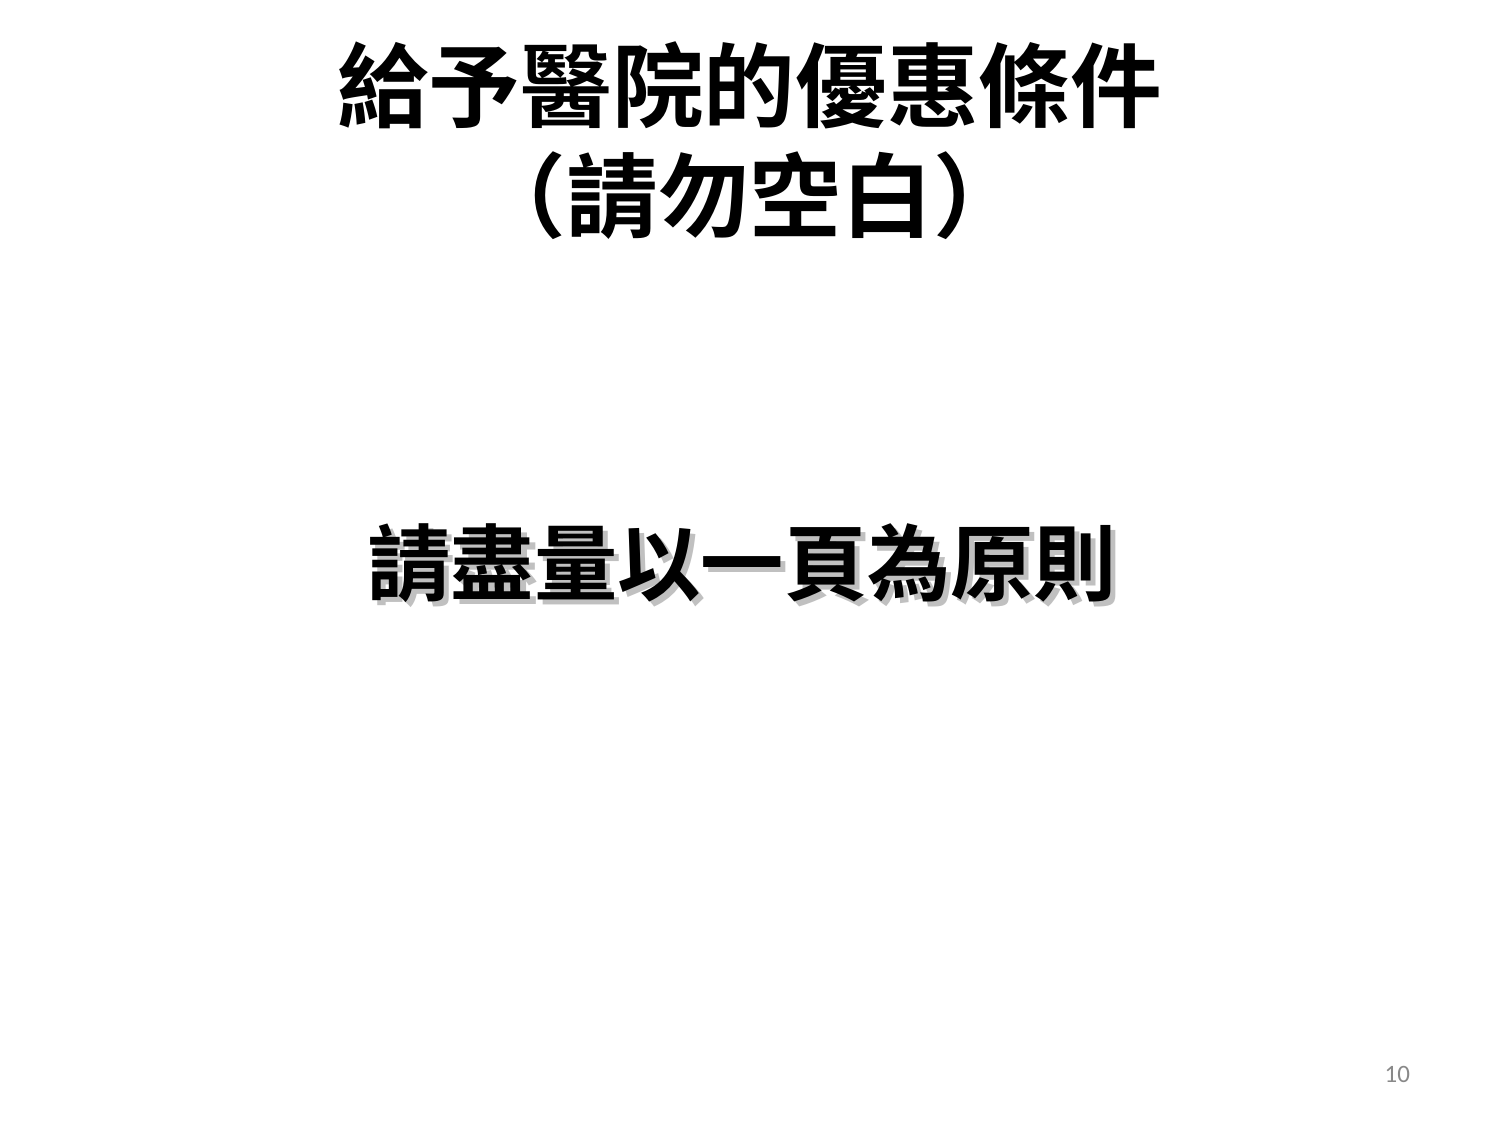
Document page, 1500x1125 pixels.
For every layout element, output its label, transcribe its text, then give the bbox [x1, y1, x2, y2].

text_box <編號> [1074, 1042, 1426, 1103]
text_box 請盡量以一頁為原則 [353, 503, 1133, 619]
title 給予醫院的優惠條件 （請勿空白） [75, 45, 1426, 233]
